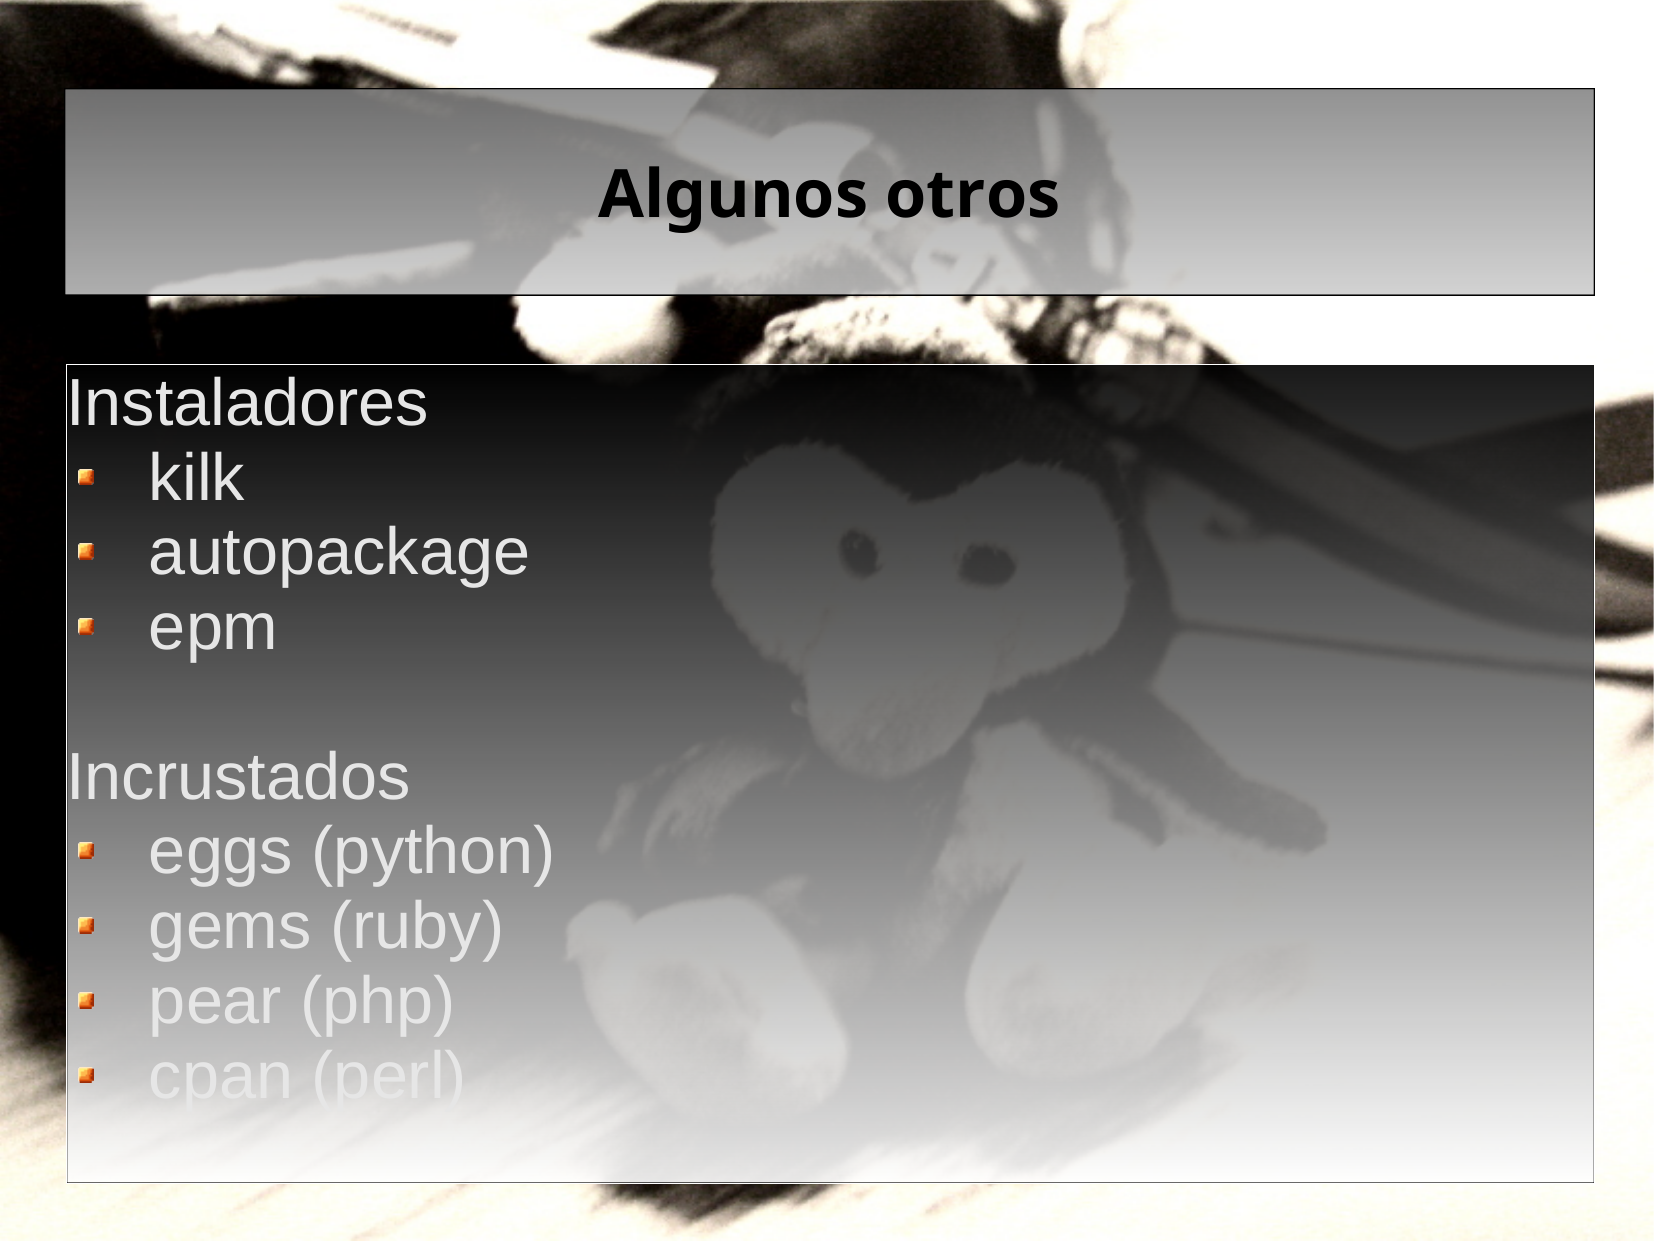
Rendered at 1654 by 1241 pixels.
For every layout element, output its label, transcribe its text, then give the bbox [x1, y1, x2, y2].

list Instaladores kilk autopackage epm Incrustados eggs (python) gems (ruby) pear (php) cpan (perl) [66, 364, 1595, 1184]
picture [0, 0, 1654, 1241]
title Algunos otros [64, 88, 1595, 296]
